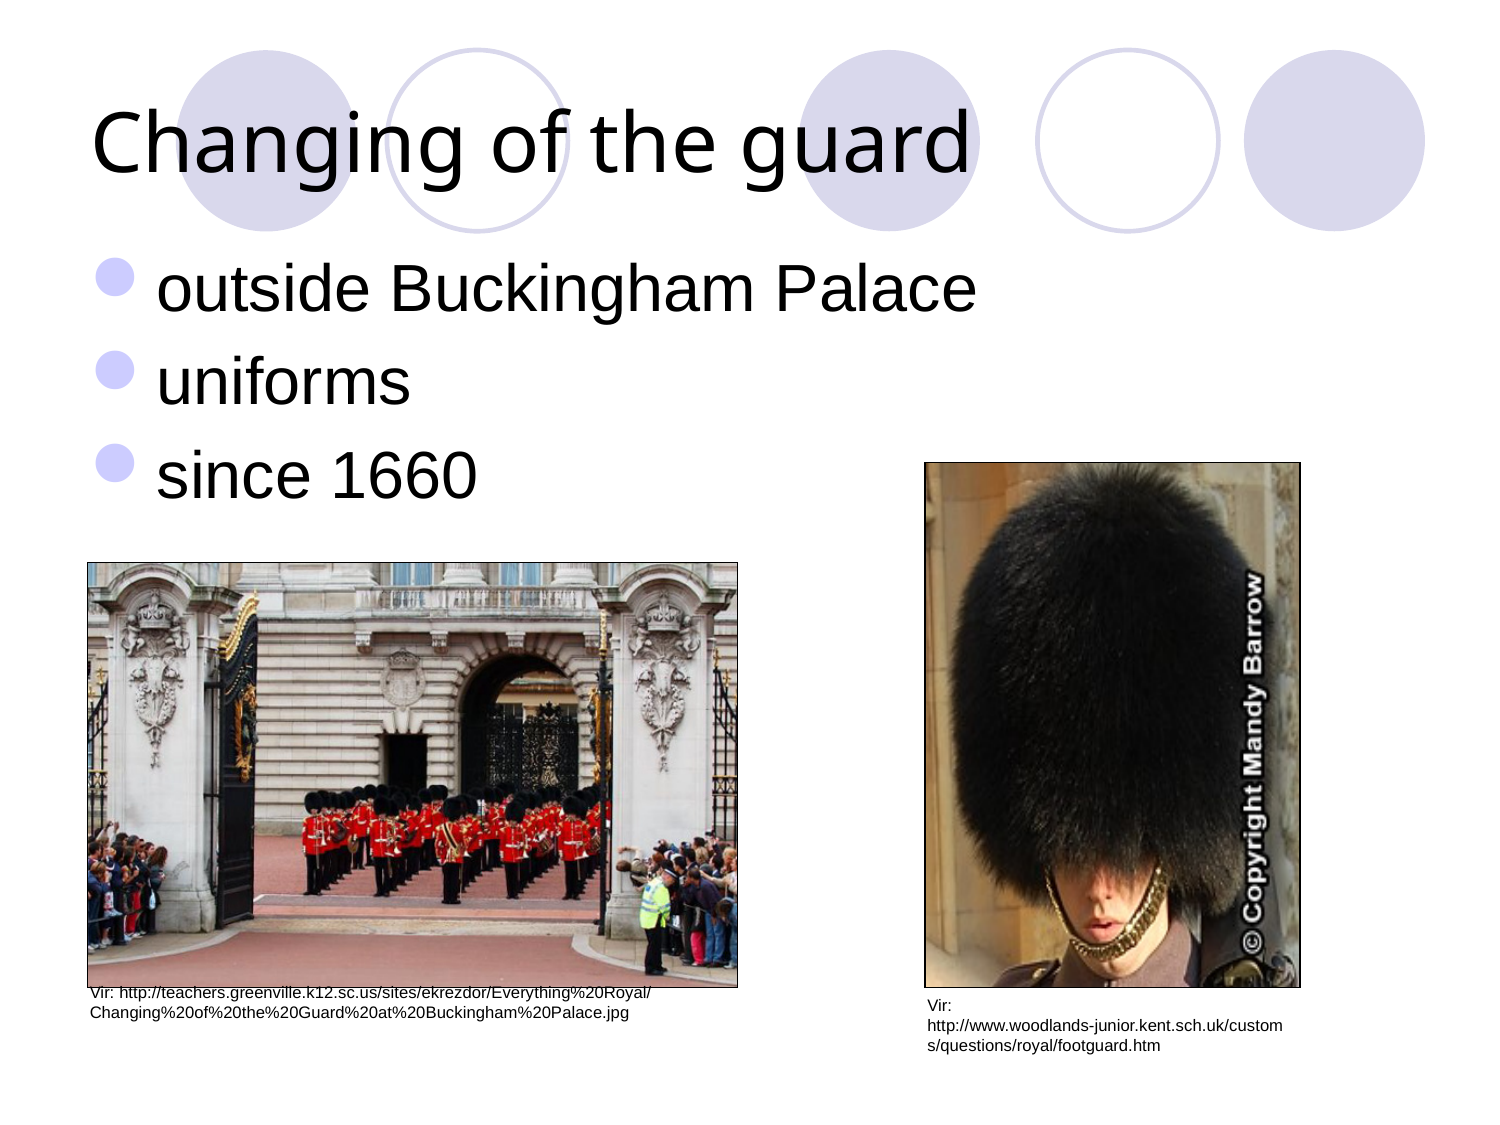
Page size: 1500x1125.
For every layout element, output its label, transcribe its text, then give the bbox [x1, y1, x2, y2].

text_box Vir: http://teachers.greenville.k12.sc.us/sites/ekrezdor/Everything%20Royal/Changing%20of%20the%20Guard%20at%20Buckingham%20Palace.jpg [74, 974, 738, 1030]
list outside Buckingham Palace uniforms since 1660 [75, 237, 1013, 981]
text_box [924, 462, 1300, 987]
text_box Vir: http://www.woodlands-junior.kent.sch.uk/customs/questions/royal/footguard.htm [912, 987, 1300, 1063]
title Changing of the guard [75, 45, 1425, 233]
text_box [87, 562, 738, 974]
